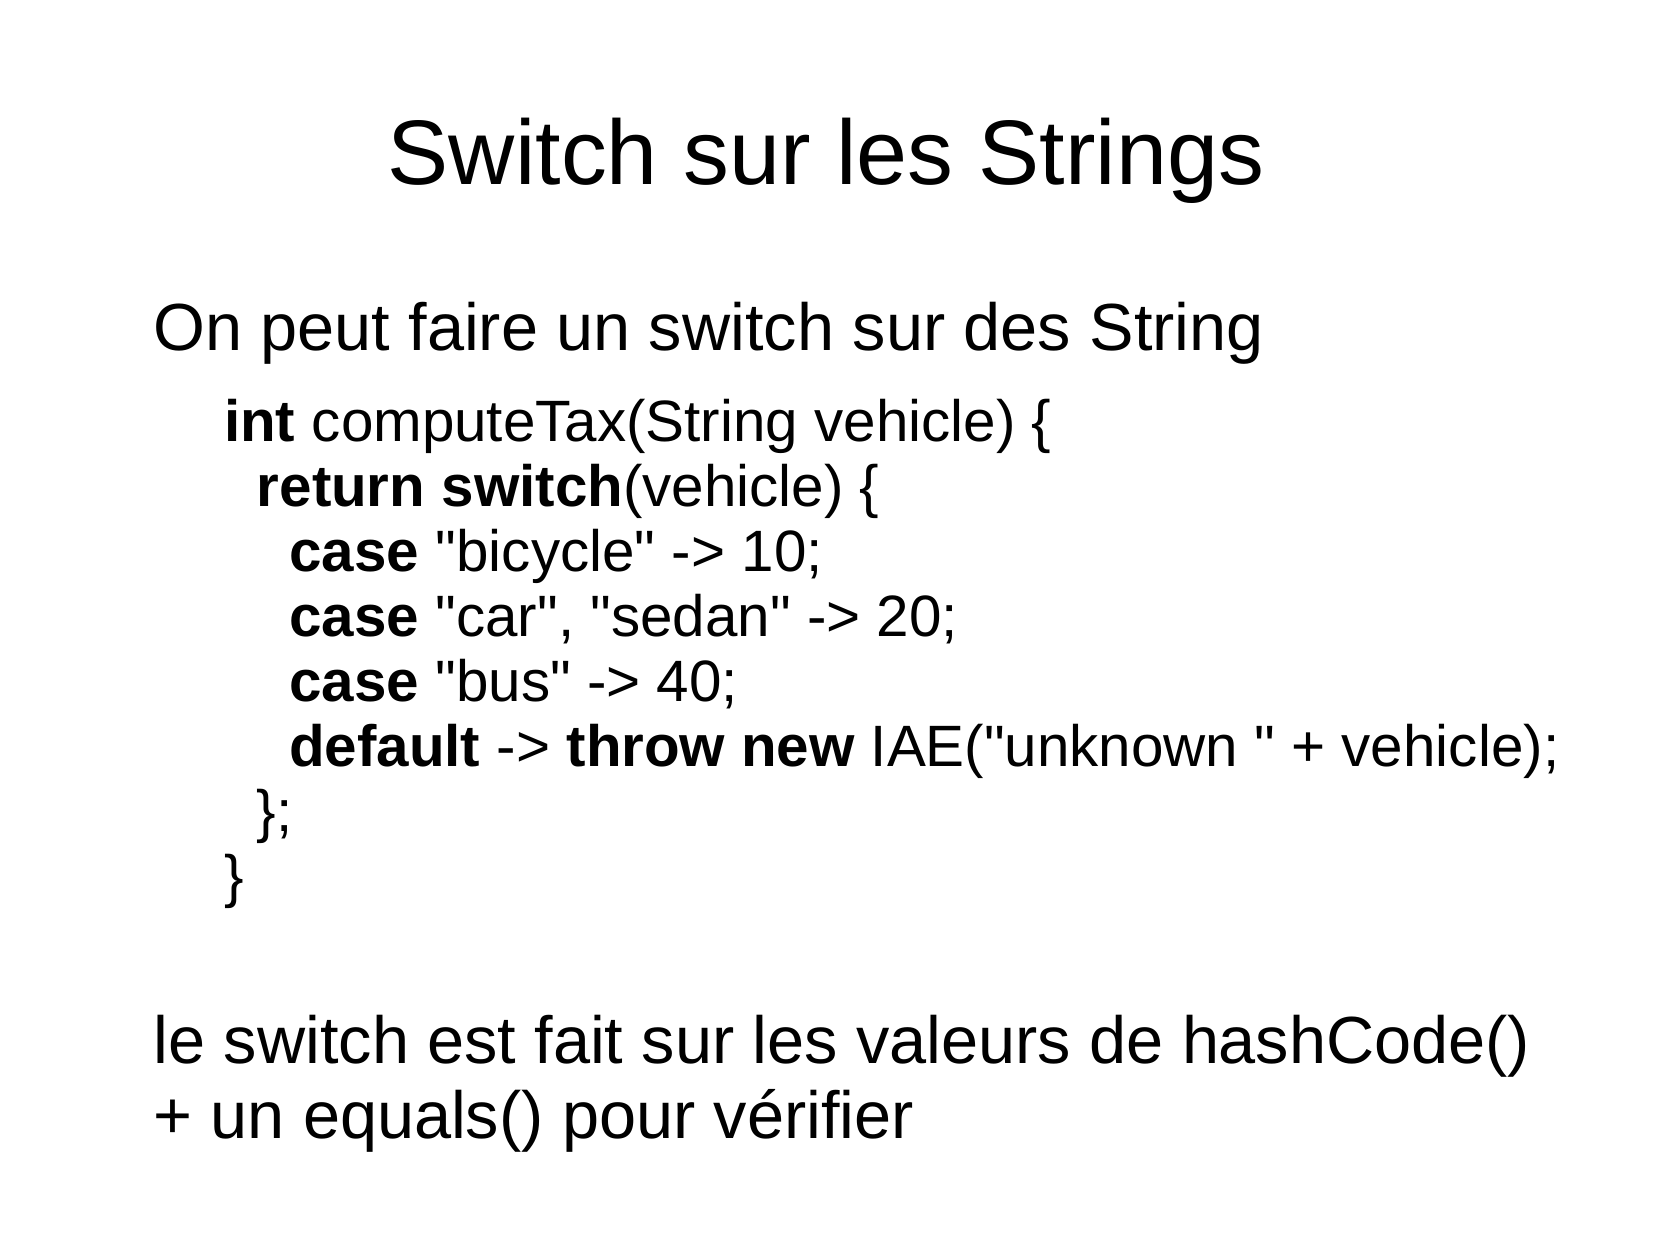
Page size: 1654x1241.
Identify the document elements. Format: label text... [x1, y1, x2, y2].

title Switch sur les Strings [82, 49, 1571, 257]
list On peut faire un switch sur des String int computeTax(String vehicle) { return switch(vehicle) { case "bicycle" -> 10; case "car", "sedan" -> 20; case "bus" -> 40; default -> throw new IAE("unknown " + vehicle); }; } le switch est fait sur les valeurs de hashCode() + un equals() pour vérifier [82, 290, 1571, 1156]
